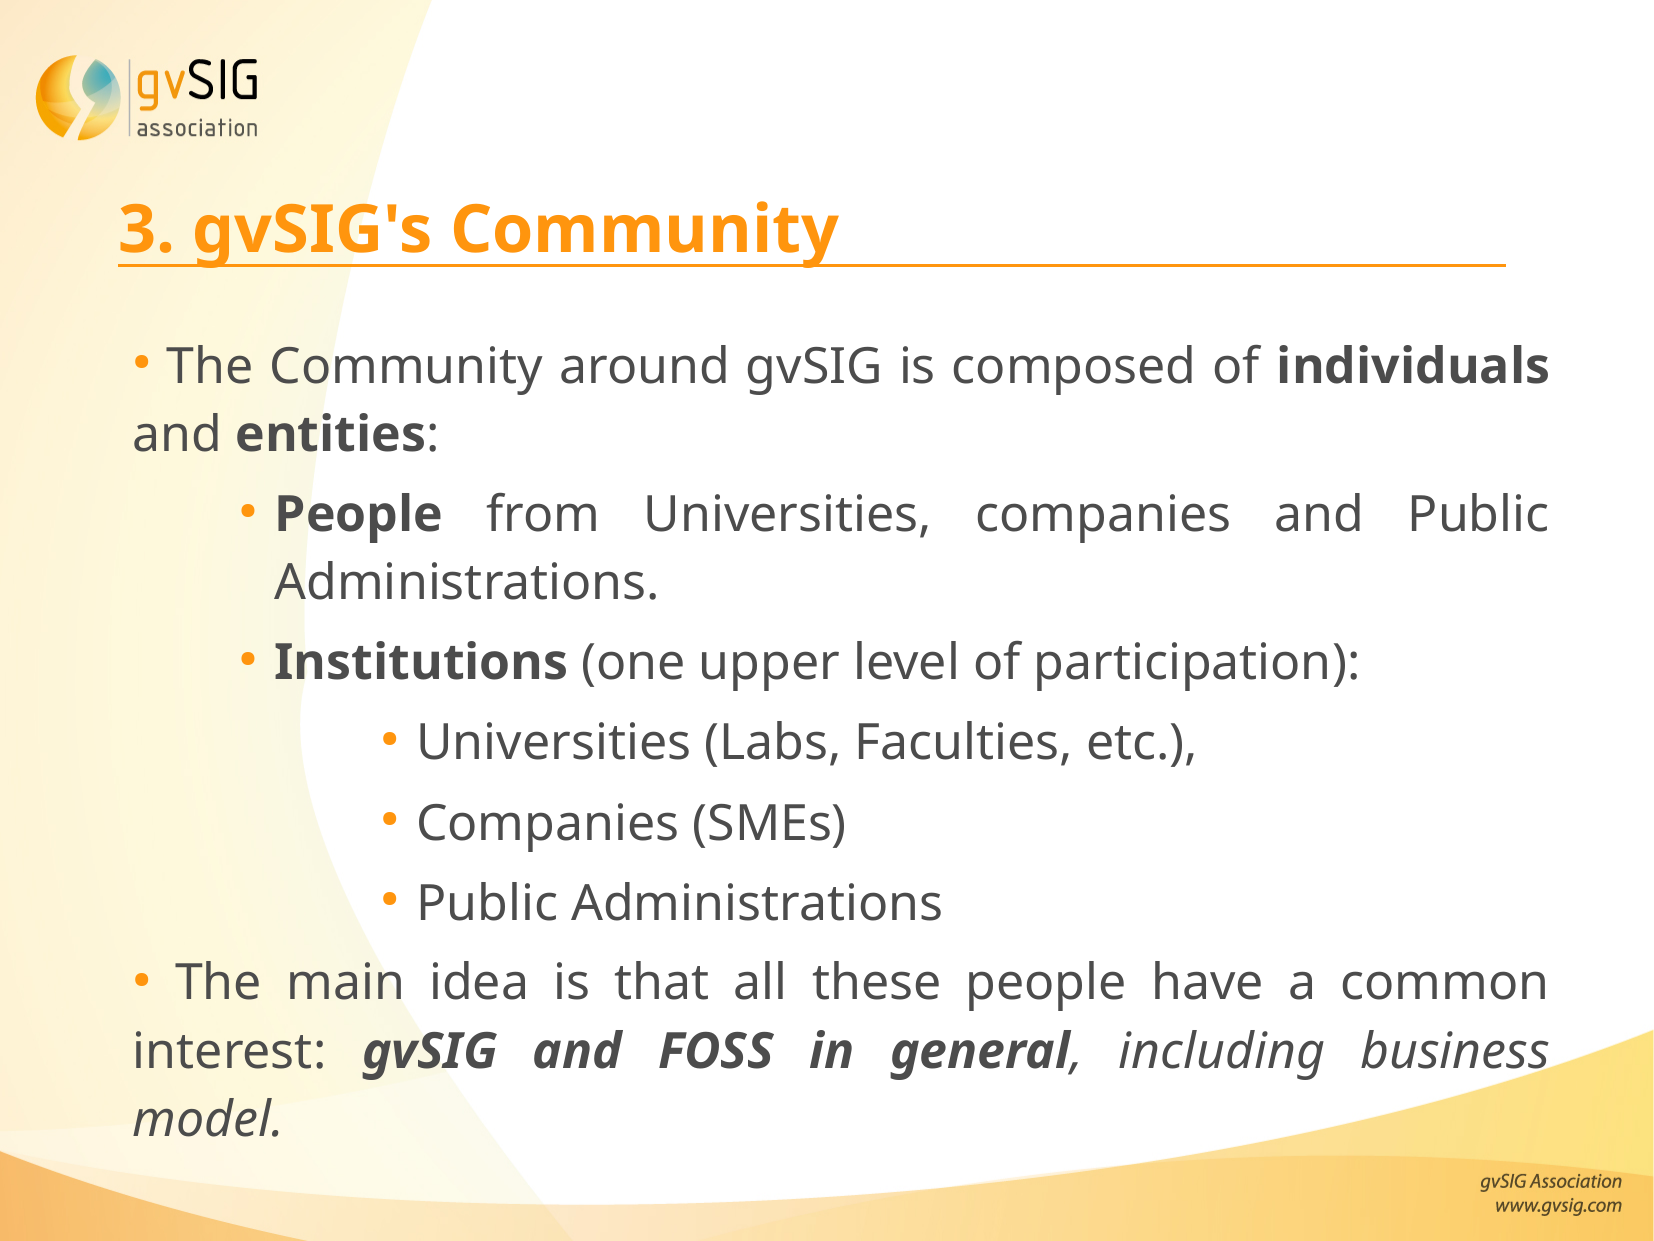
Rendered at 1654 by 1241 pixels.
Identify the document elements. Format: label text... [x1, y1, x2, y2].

text_box The Community around gvSIG is composed of individuals and entities: People from Universities, companies and Public Administrations. Institutions (one upper level of participation): Universities (Labs, Faculties, etc.), Companies (SMEs) Public Administrations The main idea is that all these people have a common interest: gvSIG and FOSS in general, including business model. [118, 242, 1565, 1039]
picture [0, 0, 1654, 1241]
title 3. gvSIG's Community [118, 177, 1607, 276]
